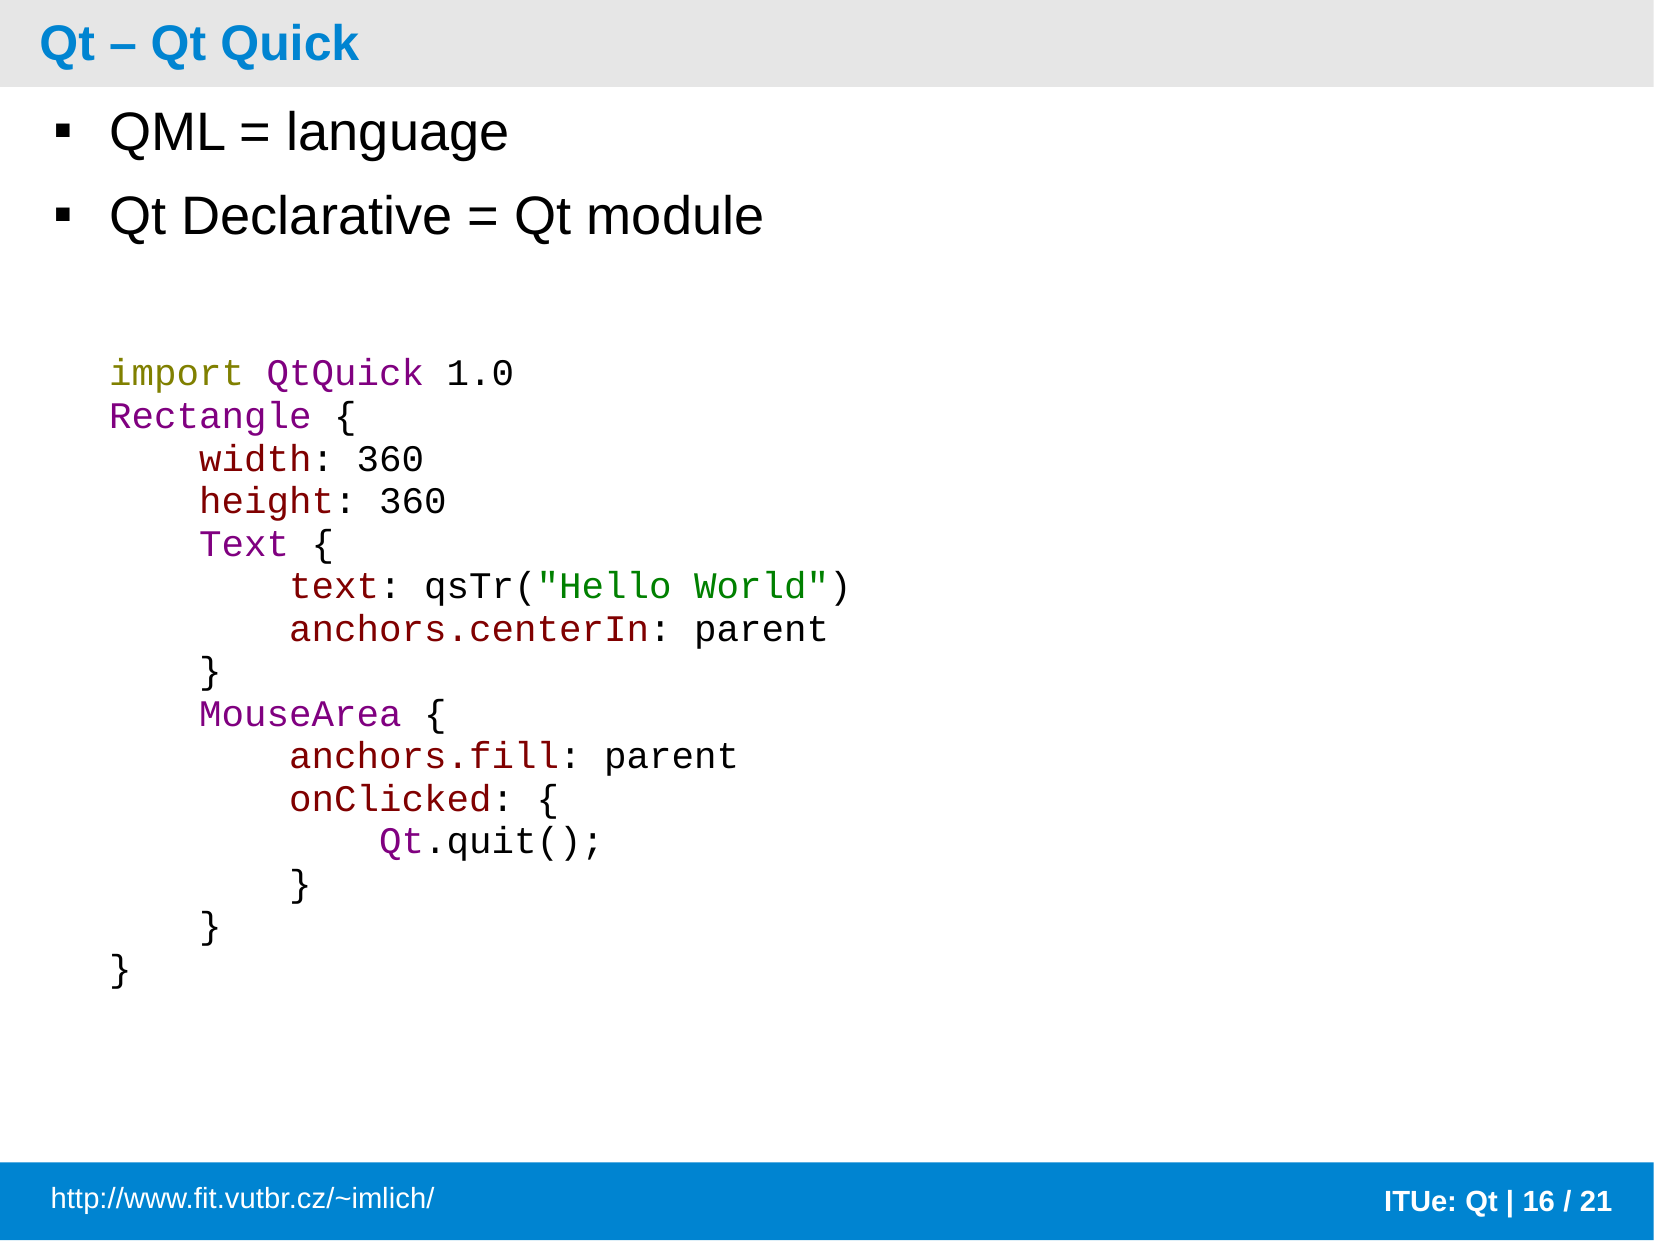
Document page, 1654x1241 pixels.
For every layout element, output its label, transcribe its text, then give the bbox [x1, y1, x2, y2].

list QML = language Qt Declarative = Qt module import QtQuick 1.0 Rectangle { width: 360 height: 360 Text { text: qsTr("Hello World") anchors.centerIn: parent } MouseArea { anchors.fill: parent onClicked: { Qt.quit(); } } } [38, 101, 1616, 1126]
title Qt – Qt Quick [39, 5, 1615, 81]
